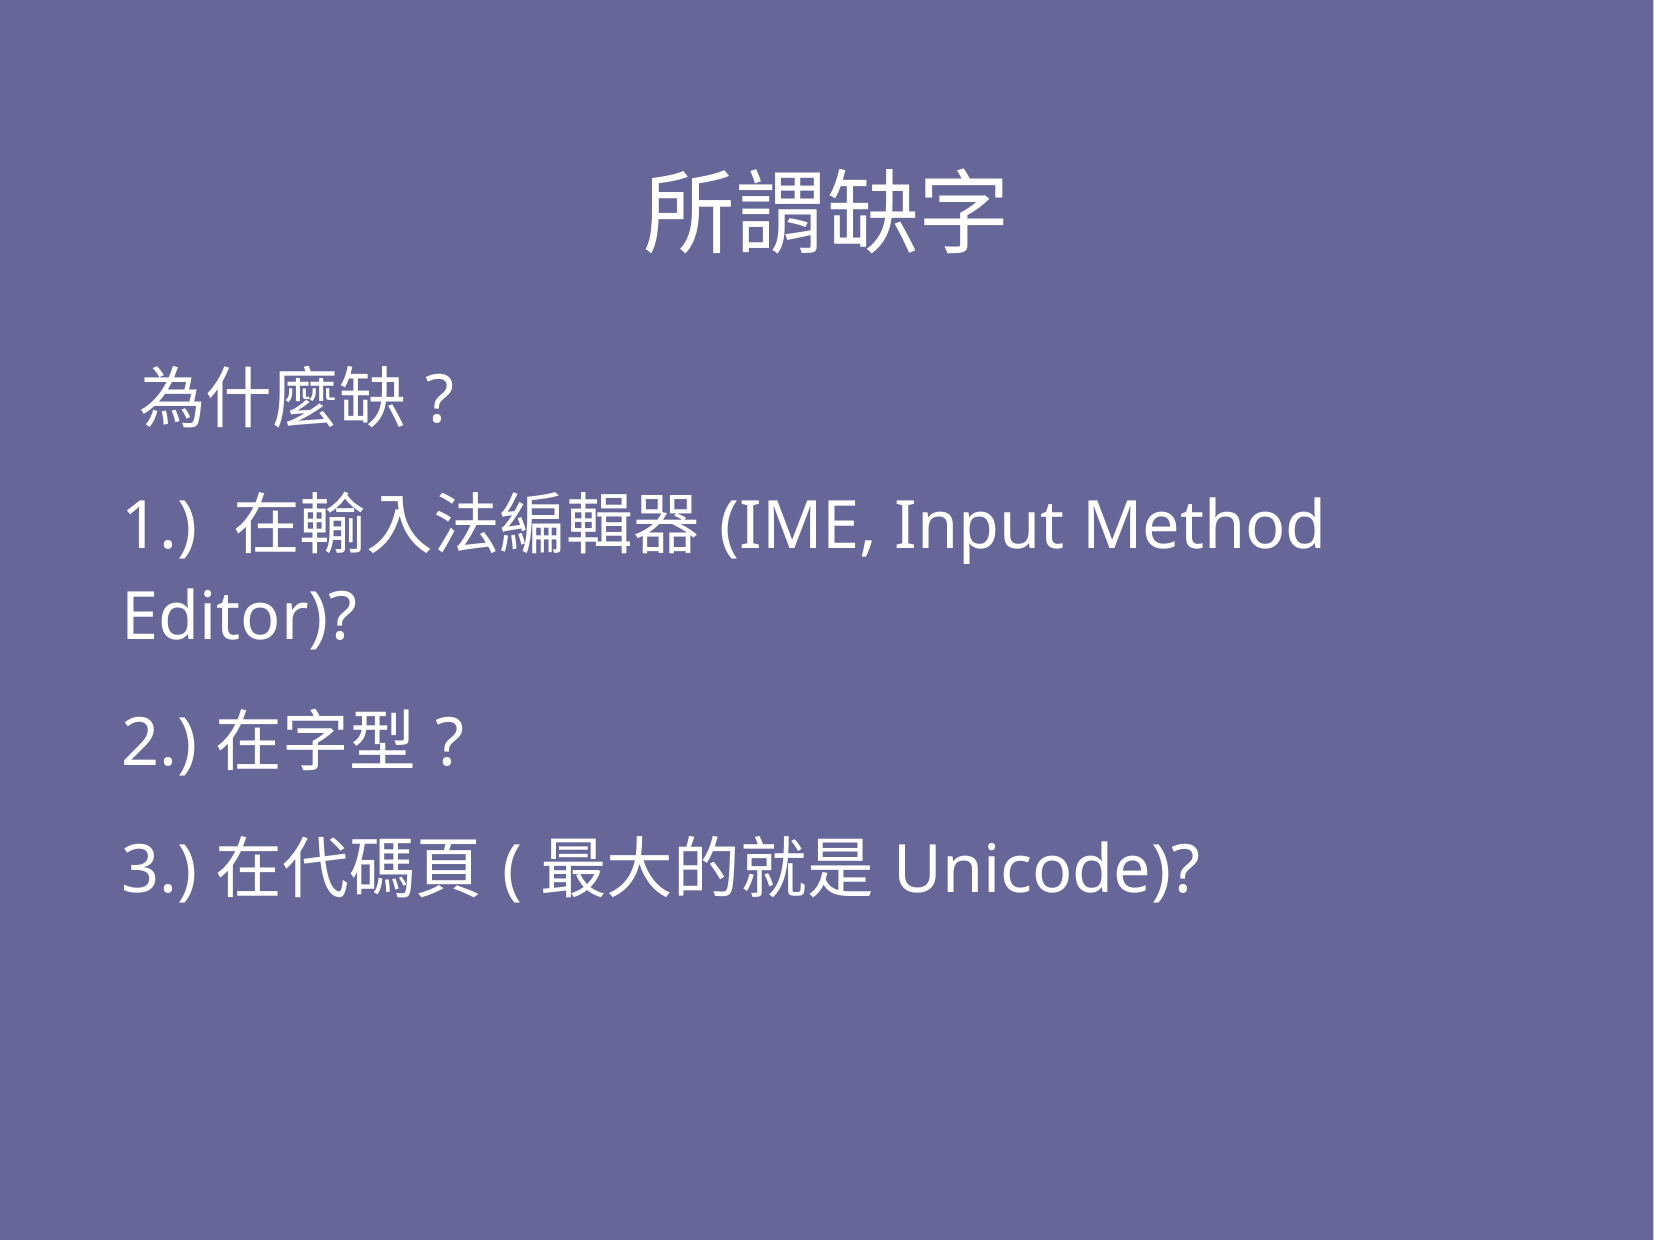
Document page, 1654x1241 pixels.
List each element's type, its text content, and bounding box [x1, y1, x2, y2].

list 為什麼缺? 1.) 在輸入法編輯器(IME, Input Method Editor)? 2.)在字型? 3.)在代碼頁(最大的就是Unicode)? [121, 344, 1534, 1127]
title 所謂缺字 [121, 102, 1534, 310]
